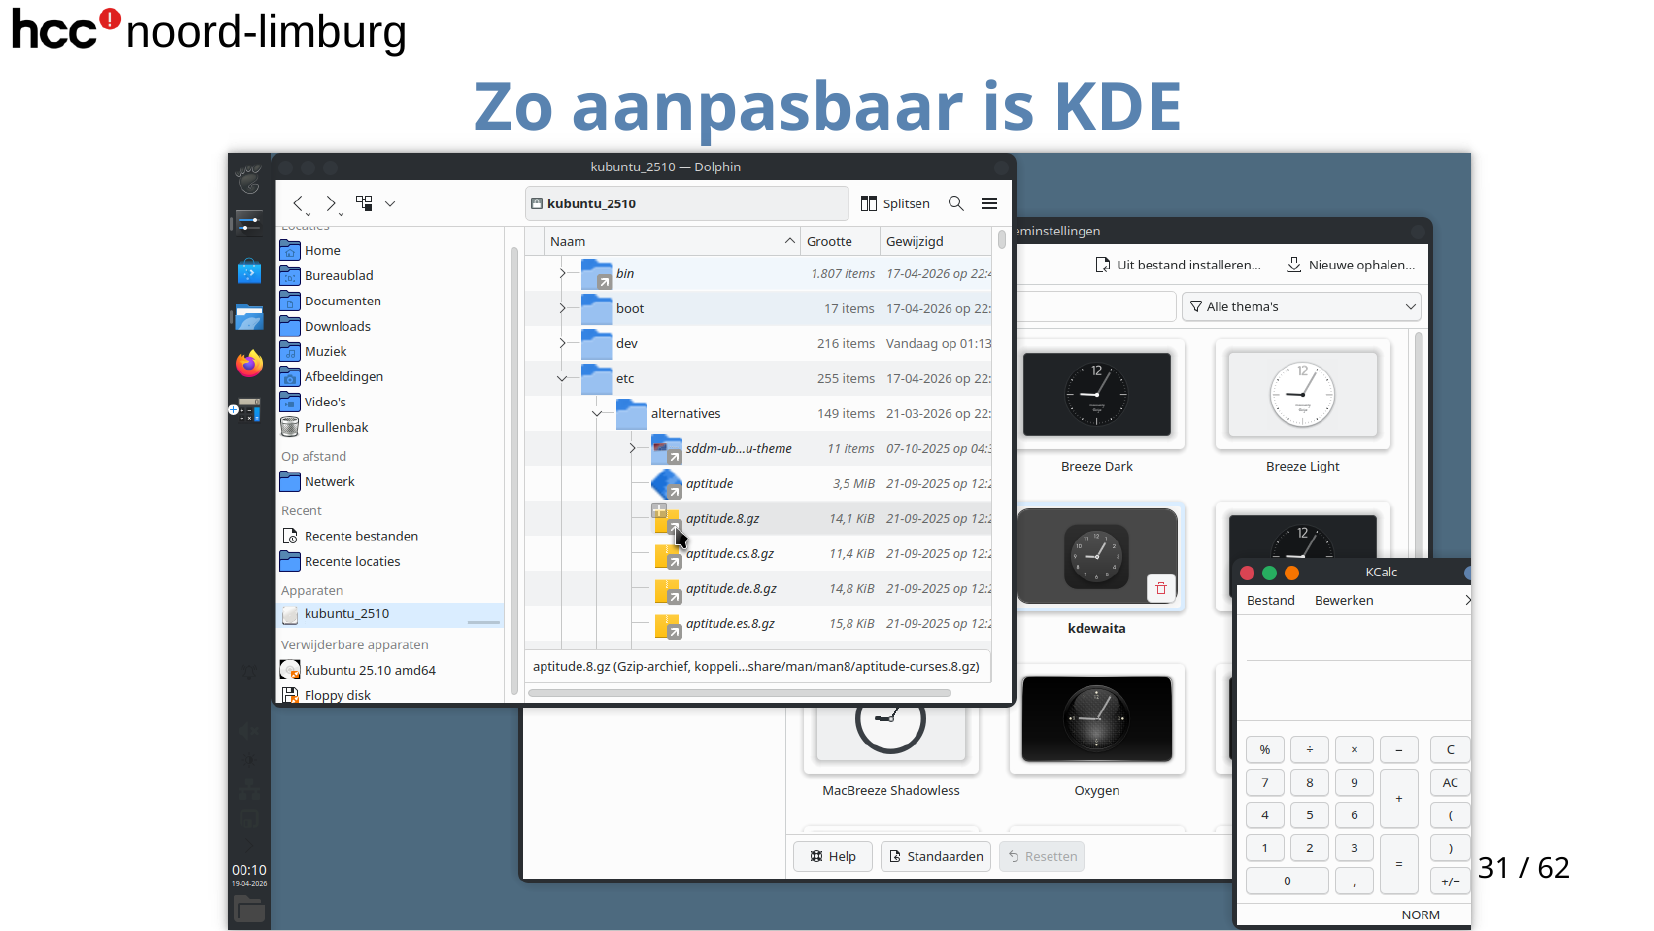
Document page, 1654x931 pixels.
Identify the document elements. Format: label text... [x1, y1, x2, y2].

picture [208, 133, 1490, 931]
title Zo aanpasbaar is KDE [118, 59, 1524, 150]
picture [11, 6, 122, 50]
